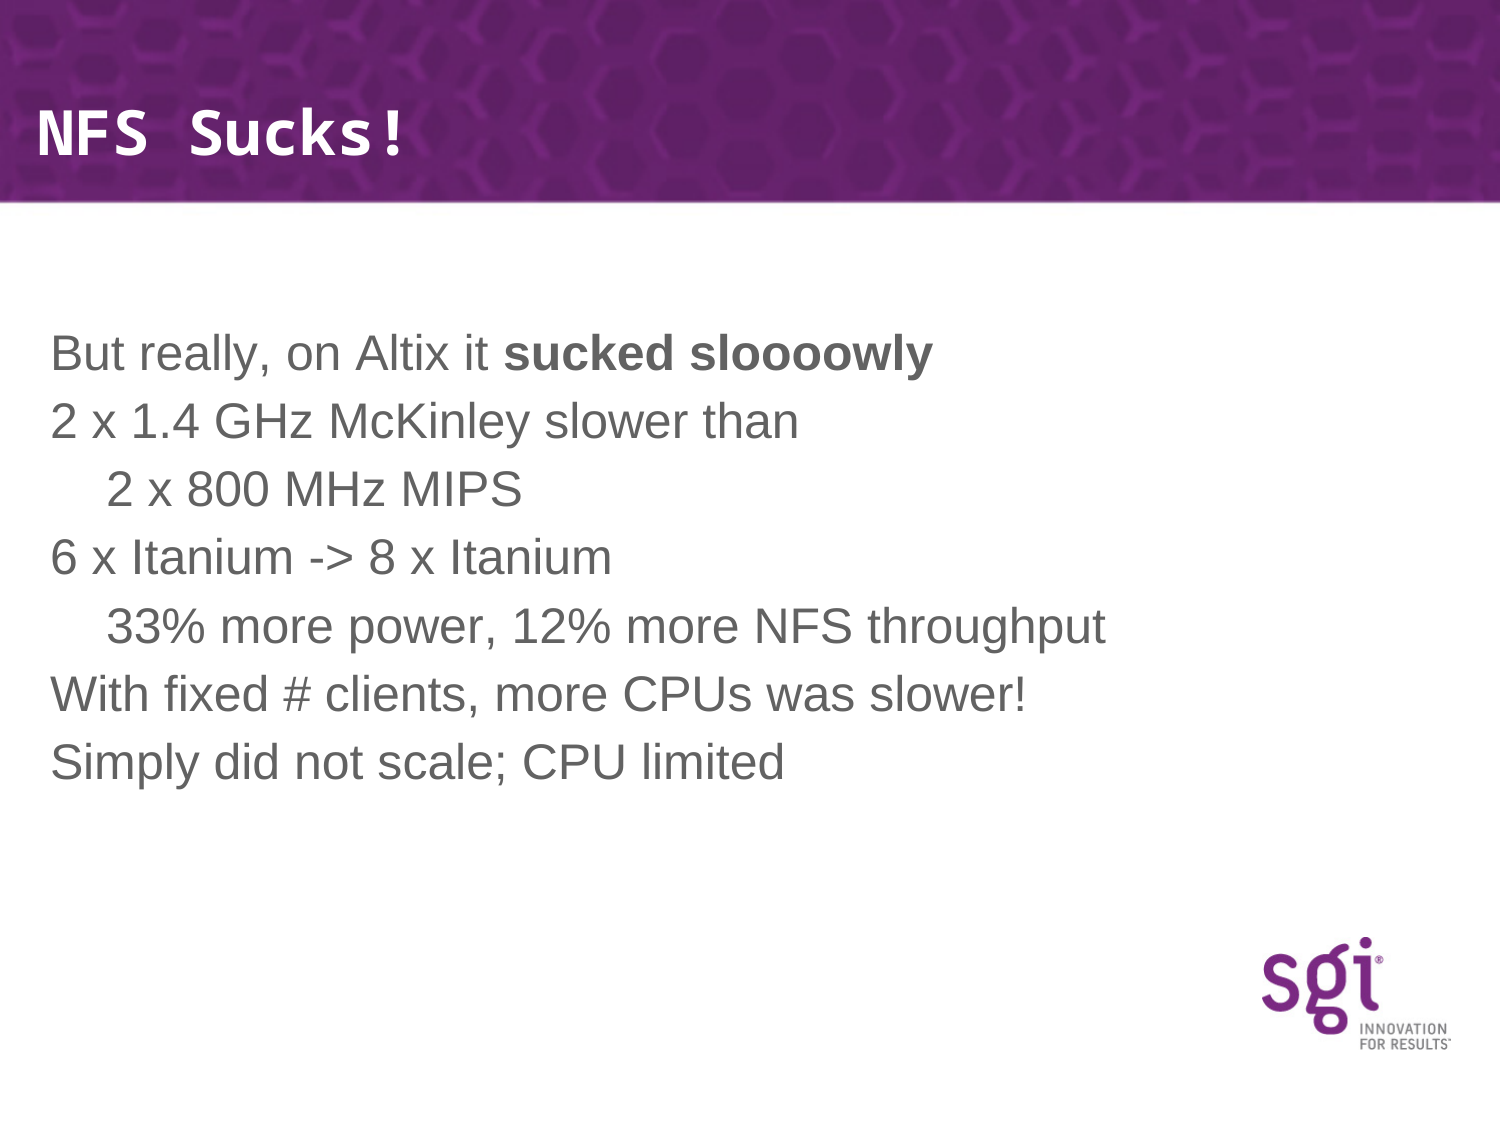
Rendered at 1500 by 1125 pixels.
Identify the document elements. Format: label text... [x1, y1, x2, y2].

list But really, on Altix it sucked sloooowly 2 x 1.4 GHz McKinley slower than 2 x 800 MHz MIPS 6 x Itanium -> 8 x Itanium 33% more power, 12% more NFS throughput With fixed # clients, more CPUs was slower! Simply did not scale; CPU limited [50, 324, 1326, 848]
picture [0, 0, 1500, 1050]
title NFS Sucks! [37, 37, 1313, 226]
